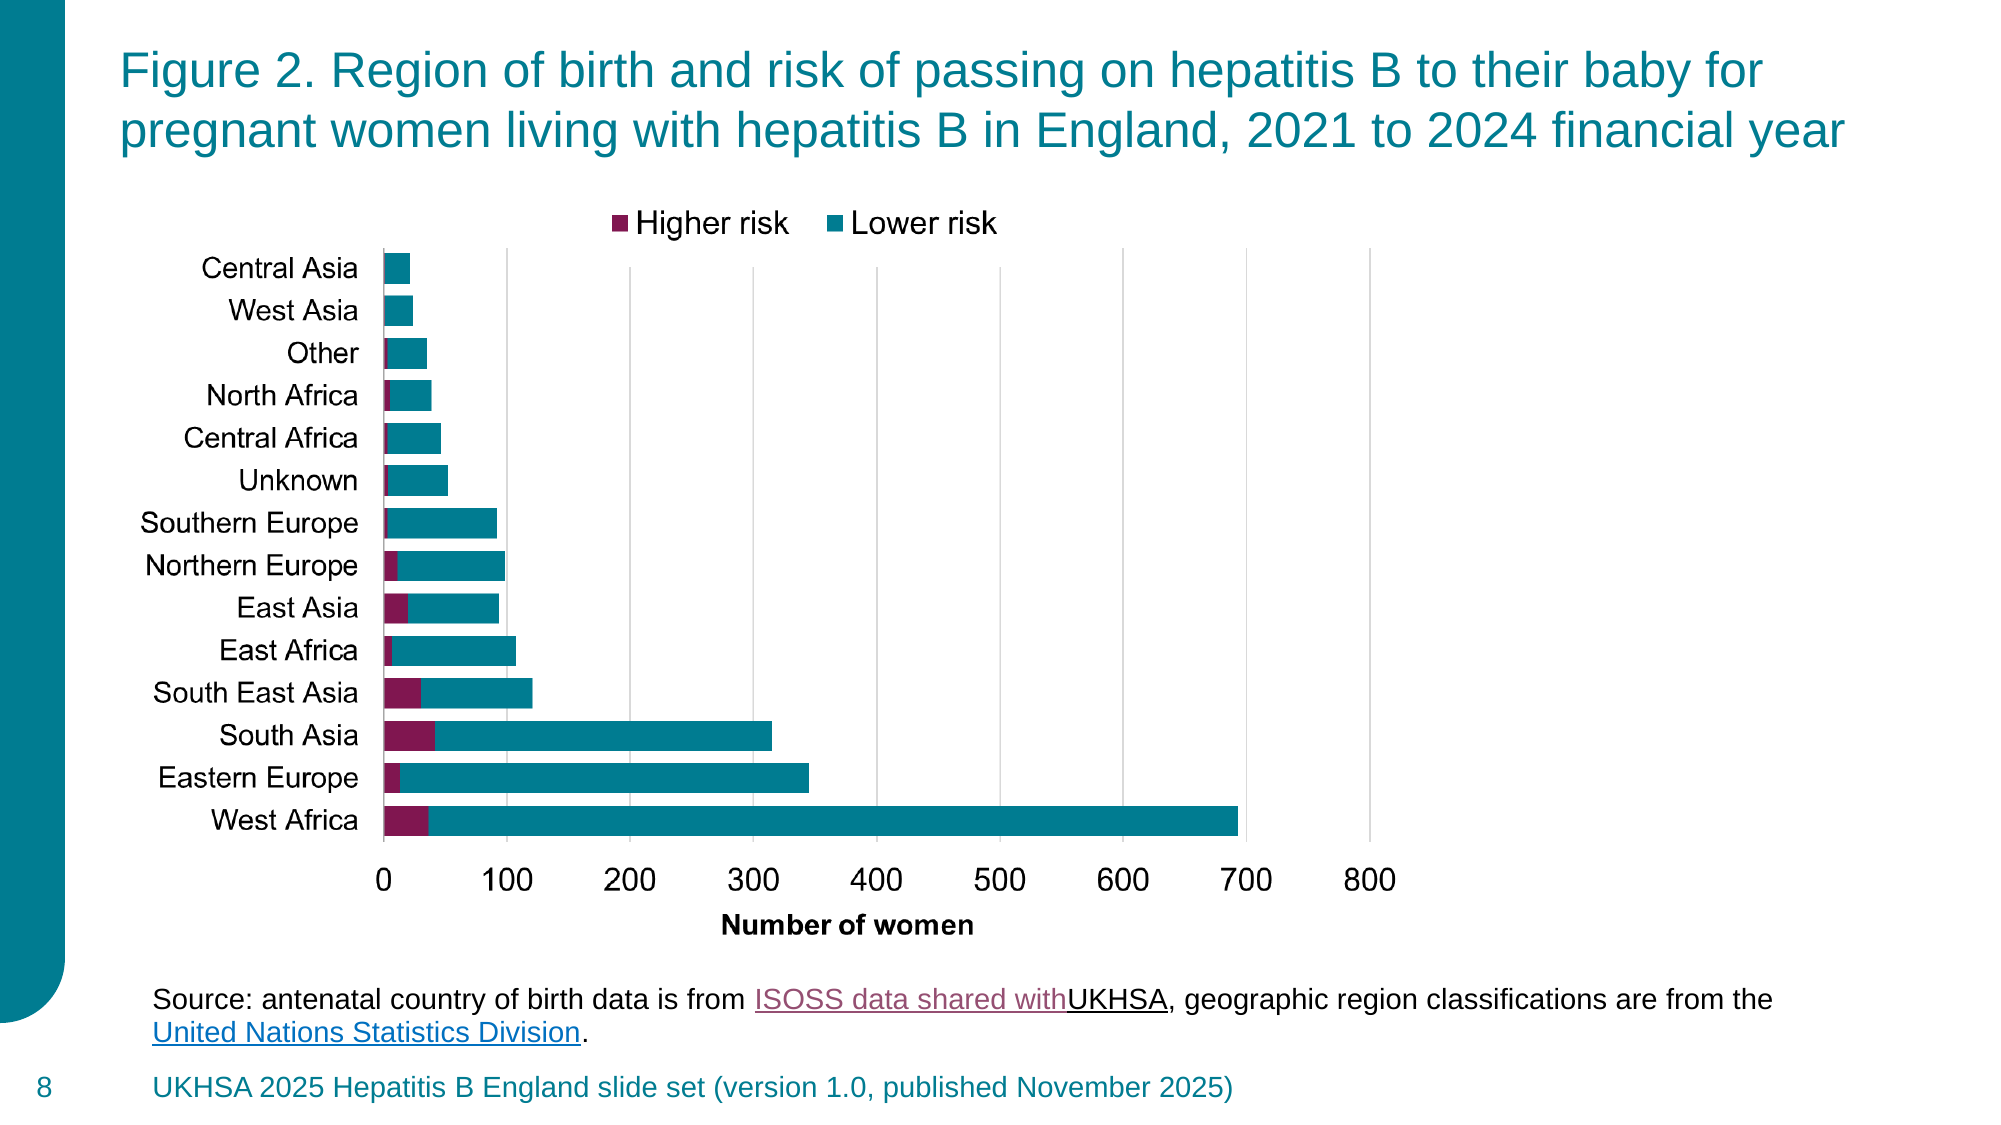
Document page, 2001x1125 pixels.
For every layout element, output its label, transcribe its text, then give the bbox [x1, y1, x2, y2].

title Figure 2. Region of birth and risk of passing on hepatitis B to their baby for pregnant women living with hepatitis B in England, 2021 to 2024 financial year [104, 0, 1930, 158]
text_box UKHSA 2025 Hepatitis B England slide set (version 1.0, published November 2025) [137, 1056, 1780, 1116]
text_box Source: antenatal country of birth data is from ISOSS data shared with UKHSA, geographic region classifications are from the United Nations Statistics Division. [137, 974, 1945, 1056]
text_box [21, 1056, 120, 1117]
picture [137, 177, 1406, 955]
